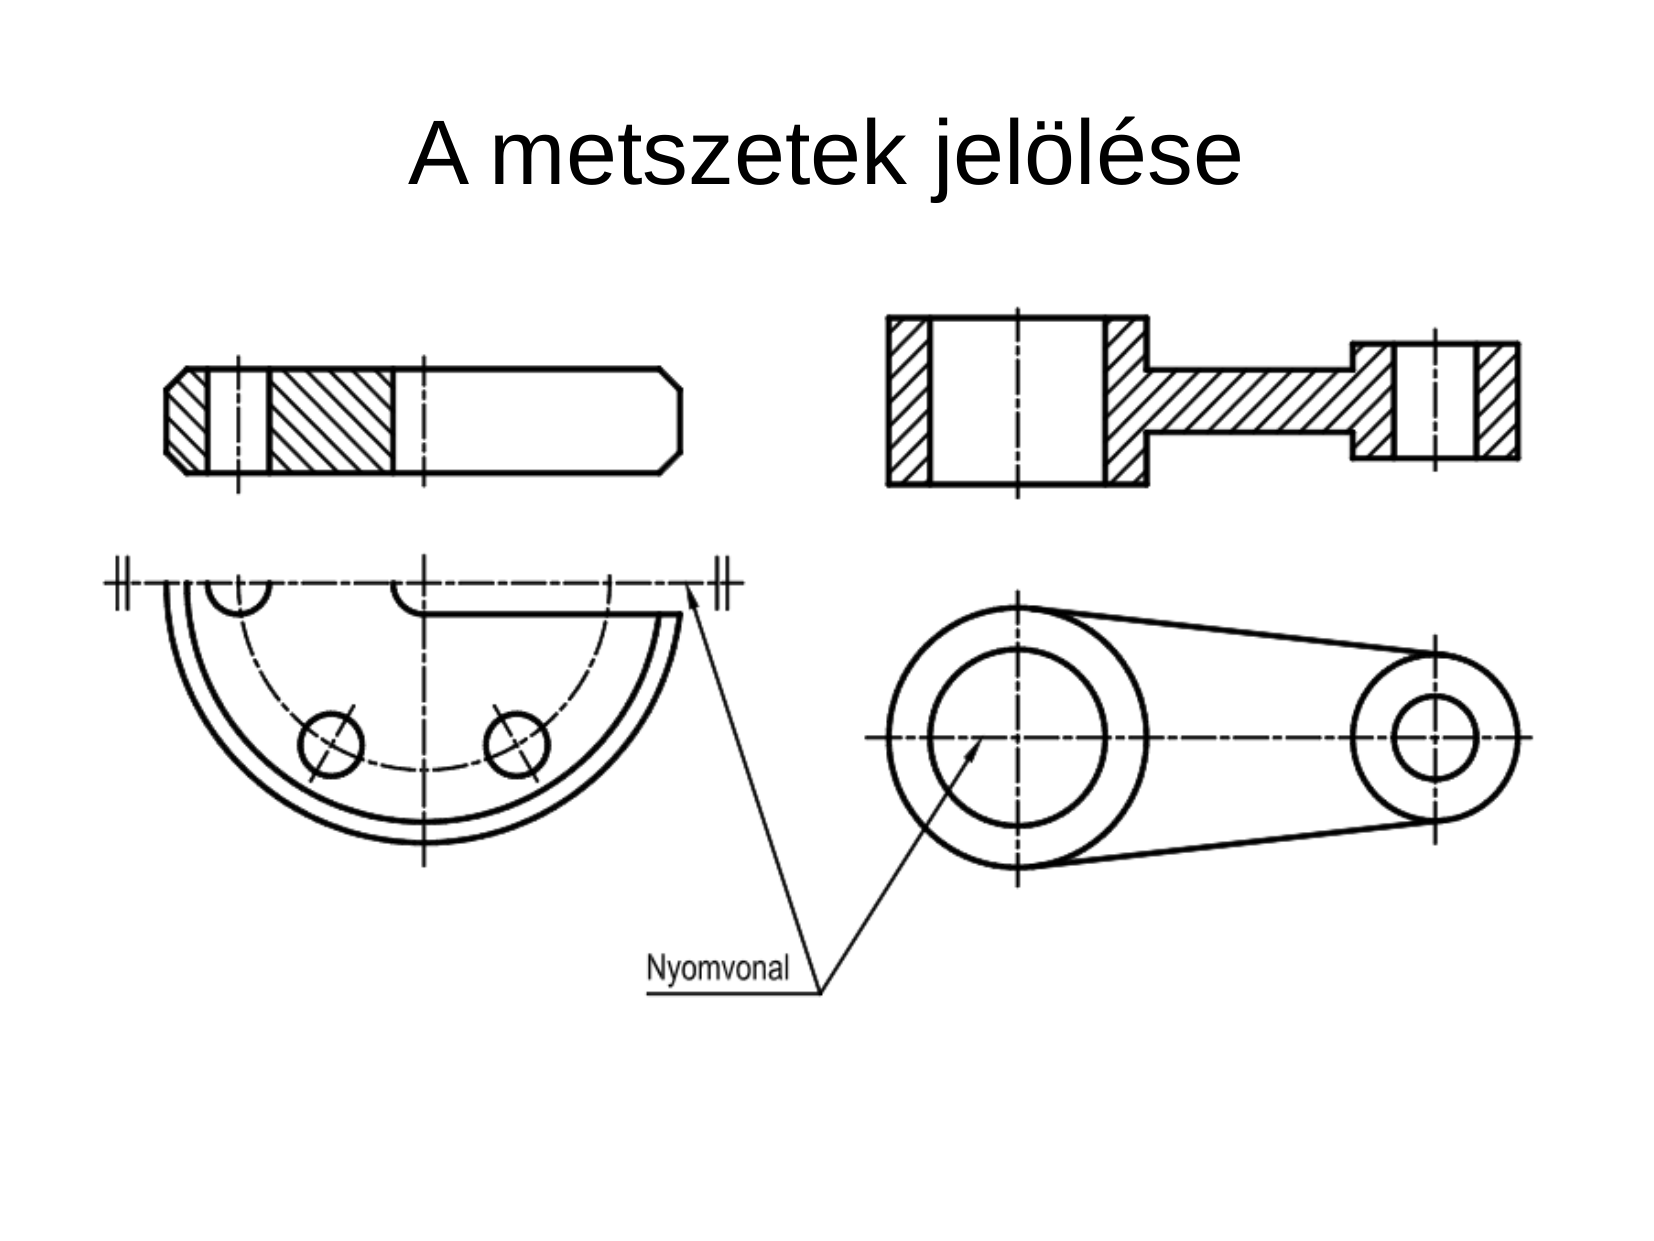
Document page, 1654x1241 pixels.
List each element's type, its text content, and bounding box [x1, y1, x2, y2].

title A metszetek jelölése [82, 49, 1571, 257]
picture [94, 289, 1570, 1016]
